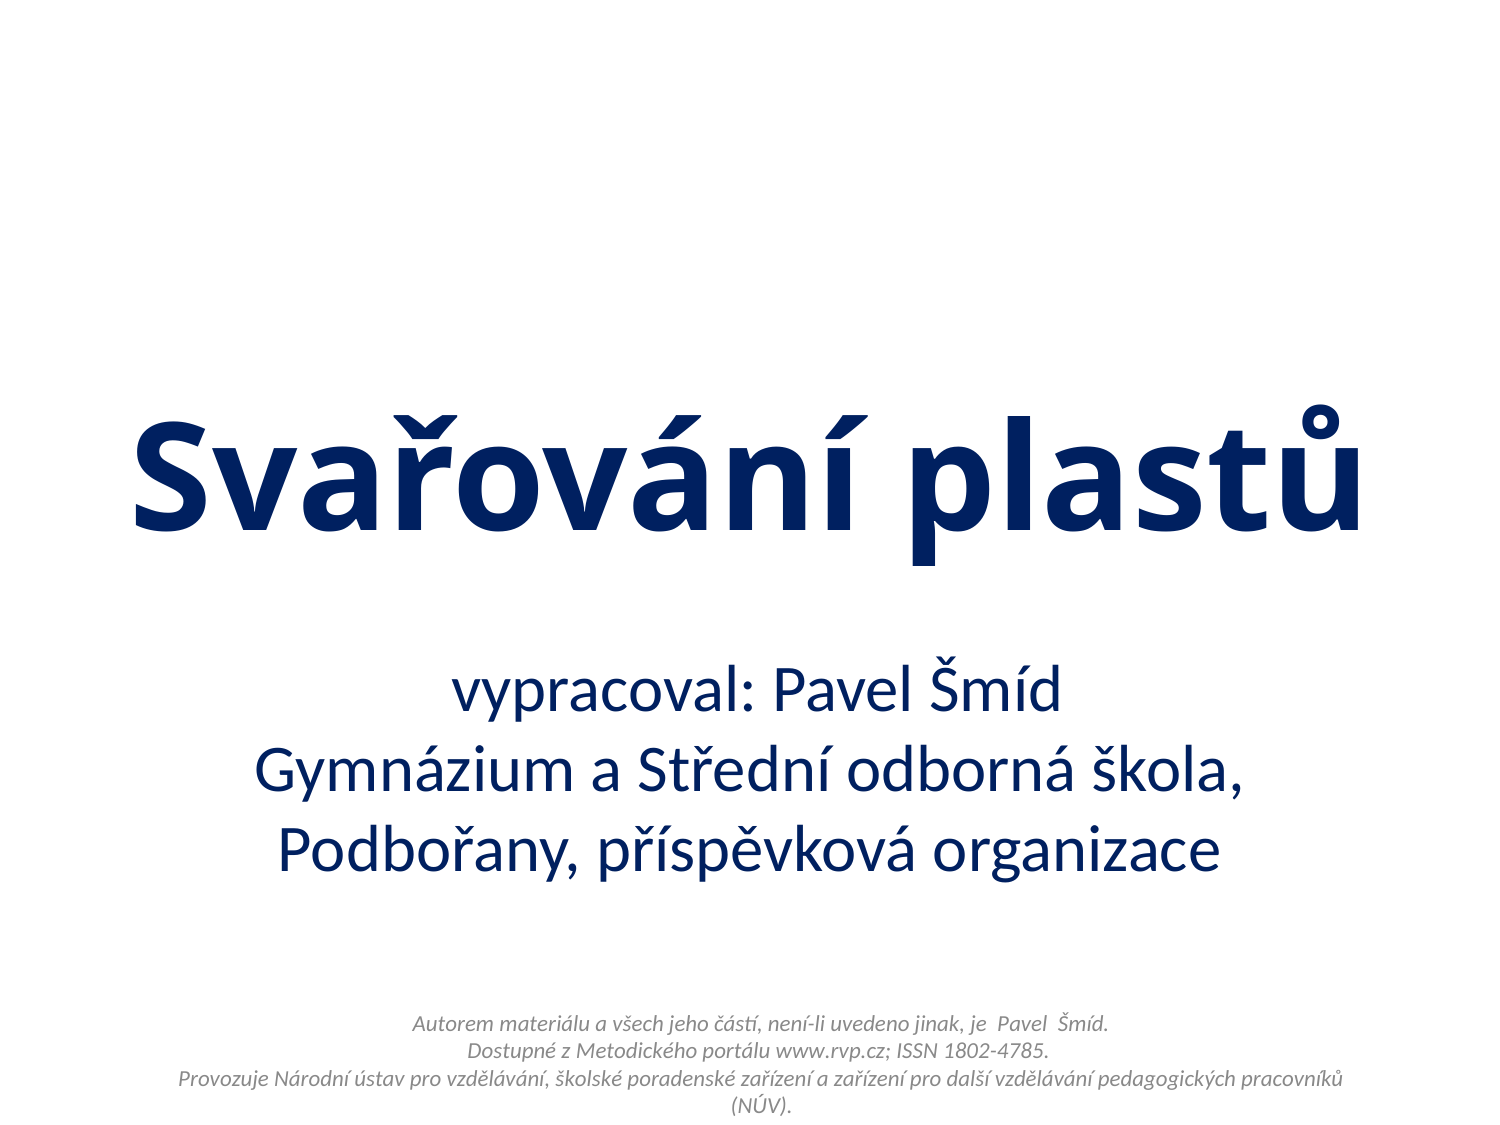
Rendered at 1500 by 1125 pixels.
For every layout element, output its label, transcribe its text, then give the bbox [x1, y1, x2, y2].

text_box vypracoval: Pavel Šmíd Gymnázium a Střední odborná škola, Podbořany, příspěvková organizace [225, 637, 1276, 926]
title Svařování plastů [112, 282, 1388, 658]
text_box Autorem materiálu a všech jeho částí, není-li uvedeno jinak, je Pavel Šmíd. Dostupné z Metodického portálu www.rvp.cz; ISSN 1802-4785. Provozuje Národní ústav pro vzdělávání, školské poradenské zařízení a zařízení pro další vzdělávání pedagogických pracovníků (NÚV). [147, 1046, 1377, 1107]
